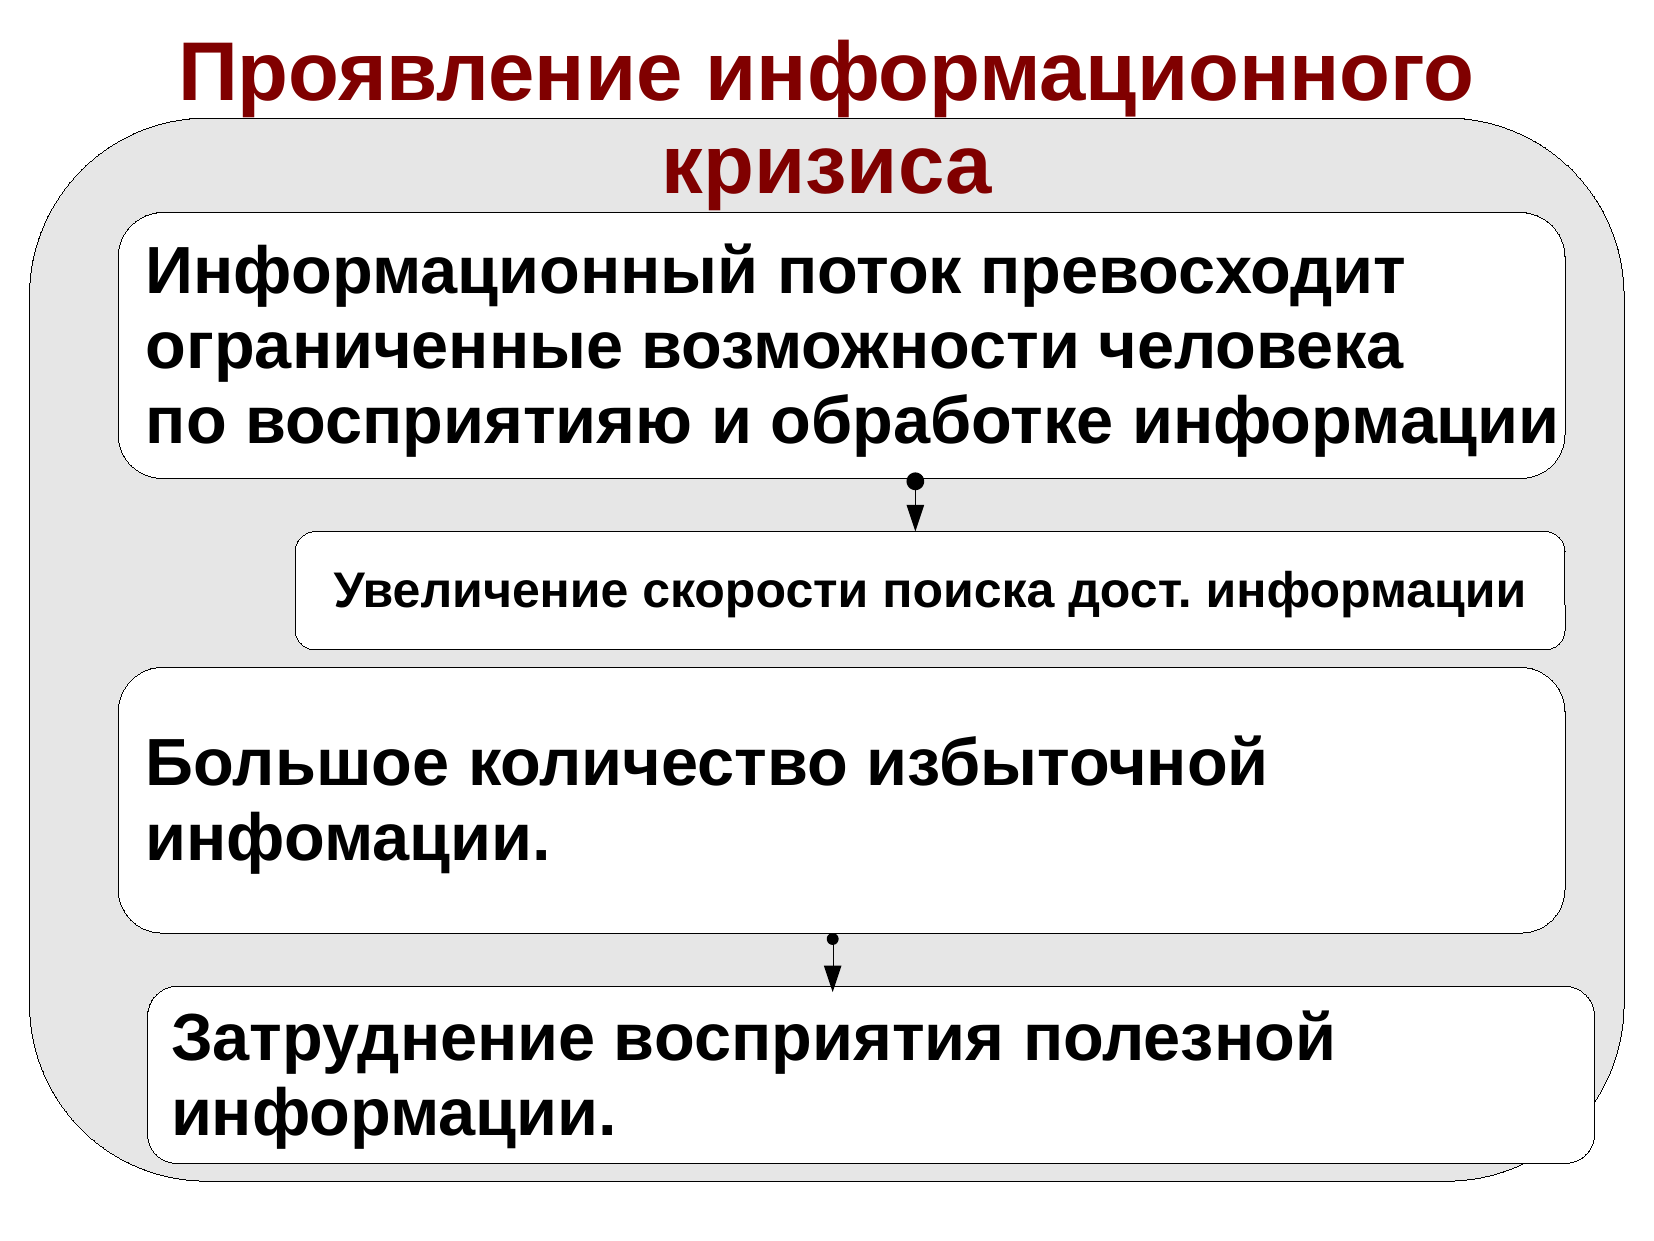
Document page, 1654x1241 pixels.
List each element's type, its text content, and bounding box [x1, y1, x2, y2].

text_box Увеличение скорости поиска дост. информации [295, 531, 1566, 650]
text_box Информационный поток превосходит ограниченные возможности человека по восприятияю и обработке информации [118, 212, 1566, 479]
text_box Большое количество избыточной инфомации. [118, 667, 1566, 934]
text_box [29, 219, 1625, 1182]
text_box Затруднение восприятия полезной информации. [147, 986, 1595, 1164]
text_box Проявление информационного кризиса [29, 17, 1625, 219]
